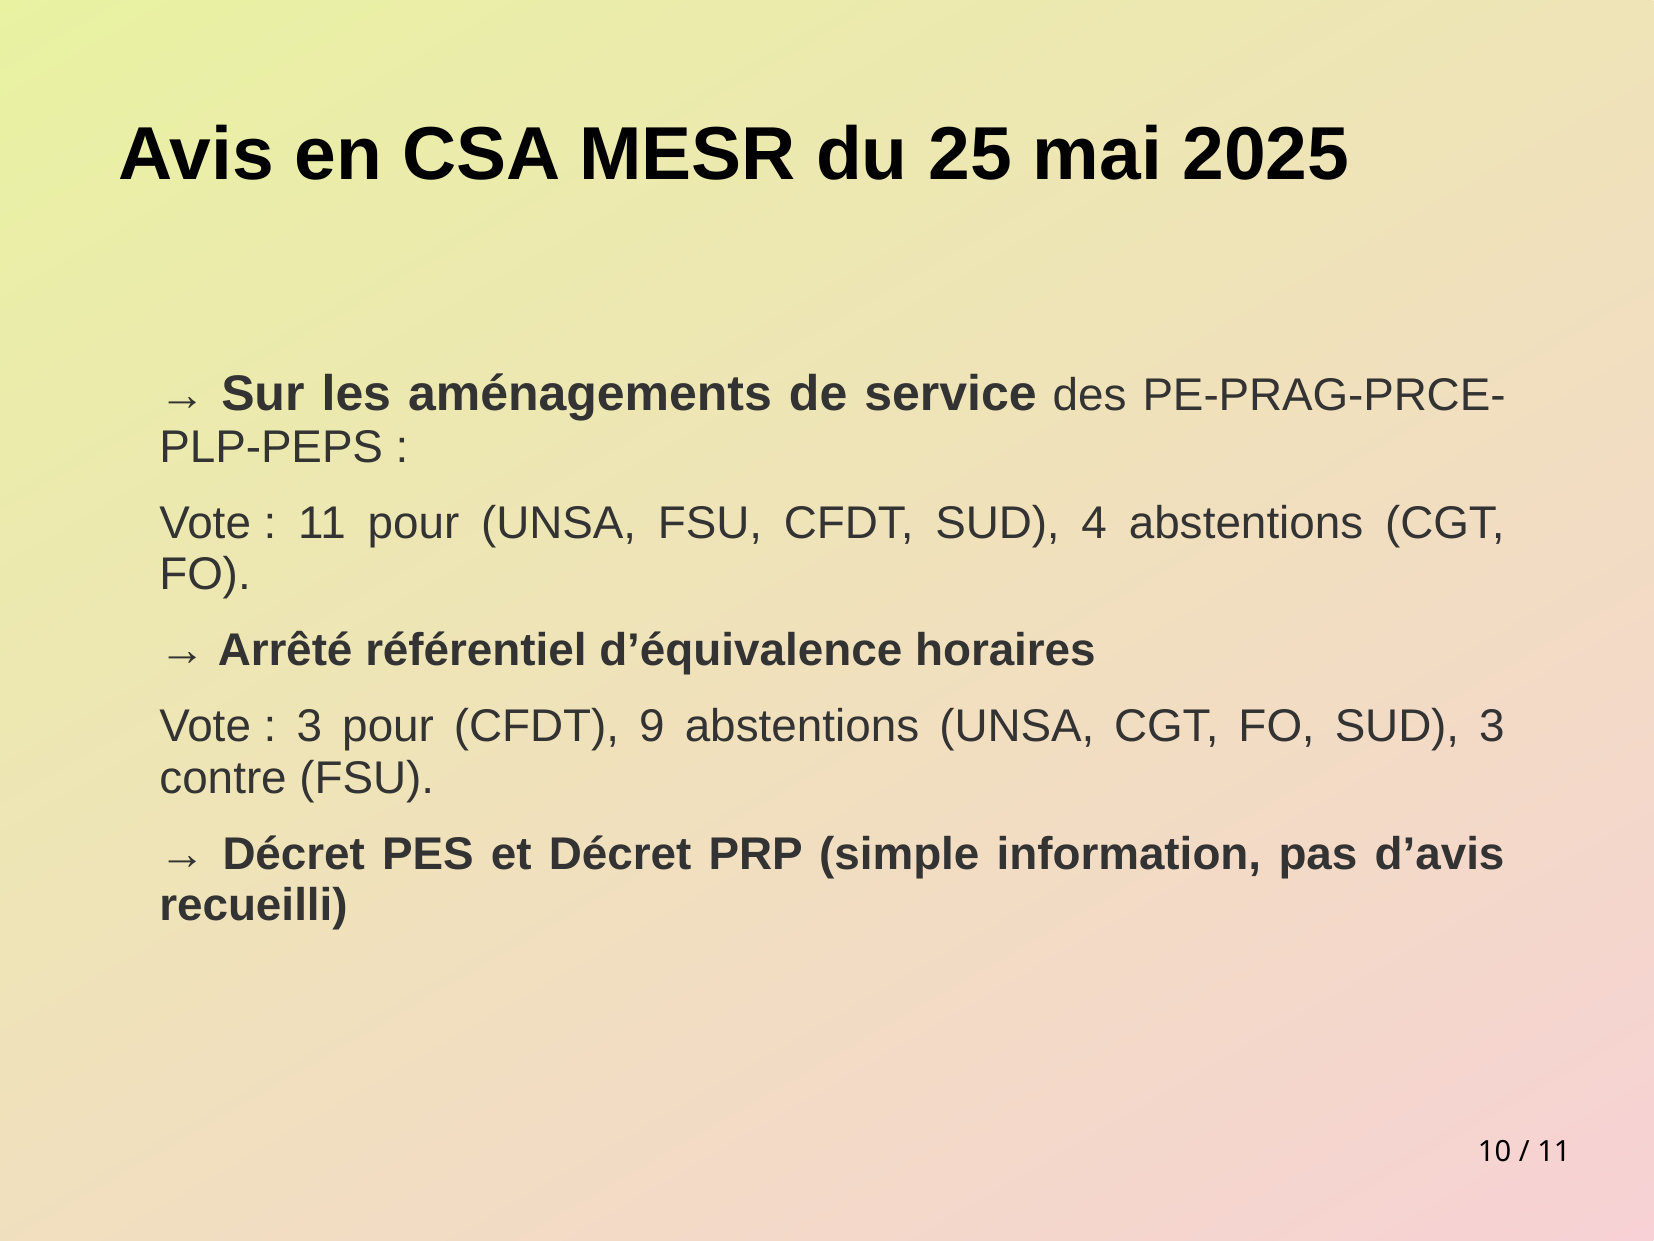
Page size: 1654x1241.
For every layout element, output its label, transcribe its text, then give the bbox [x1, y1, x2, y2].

title Avis en CSA MESR du 25 mai 2025 [118, 70, 1536, 237]
list → Sur les aménagements de service des PE-PRAG-PRCE-PLP-PEPS : Vote : 11 pour (UNSA, FSU, CFDT, SUD), 4 abstentions (CGT, FO). → Arrêté référentiel d’équivalence horaires Vote : 3 pour (CFDT), 9 abstentions (UNSA, CGT, FO, SUD), 3 contre (FSU). → Décret PES et Décret PRP (simple information, pas d’avis recueilli) [88, 284, 1506, 1087]
